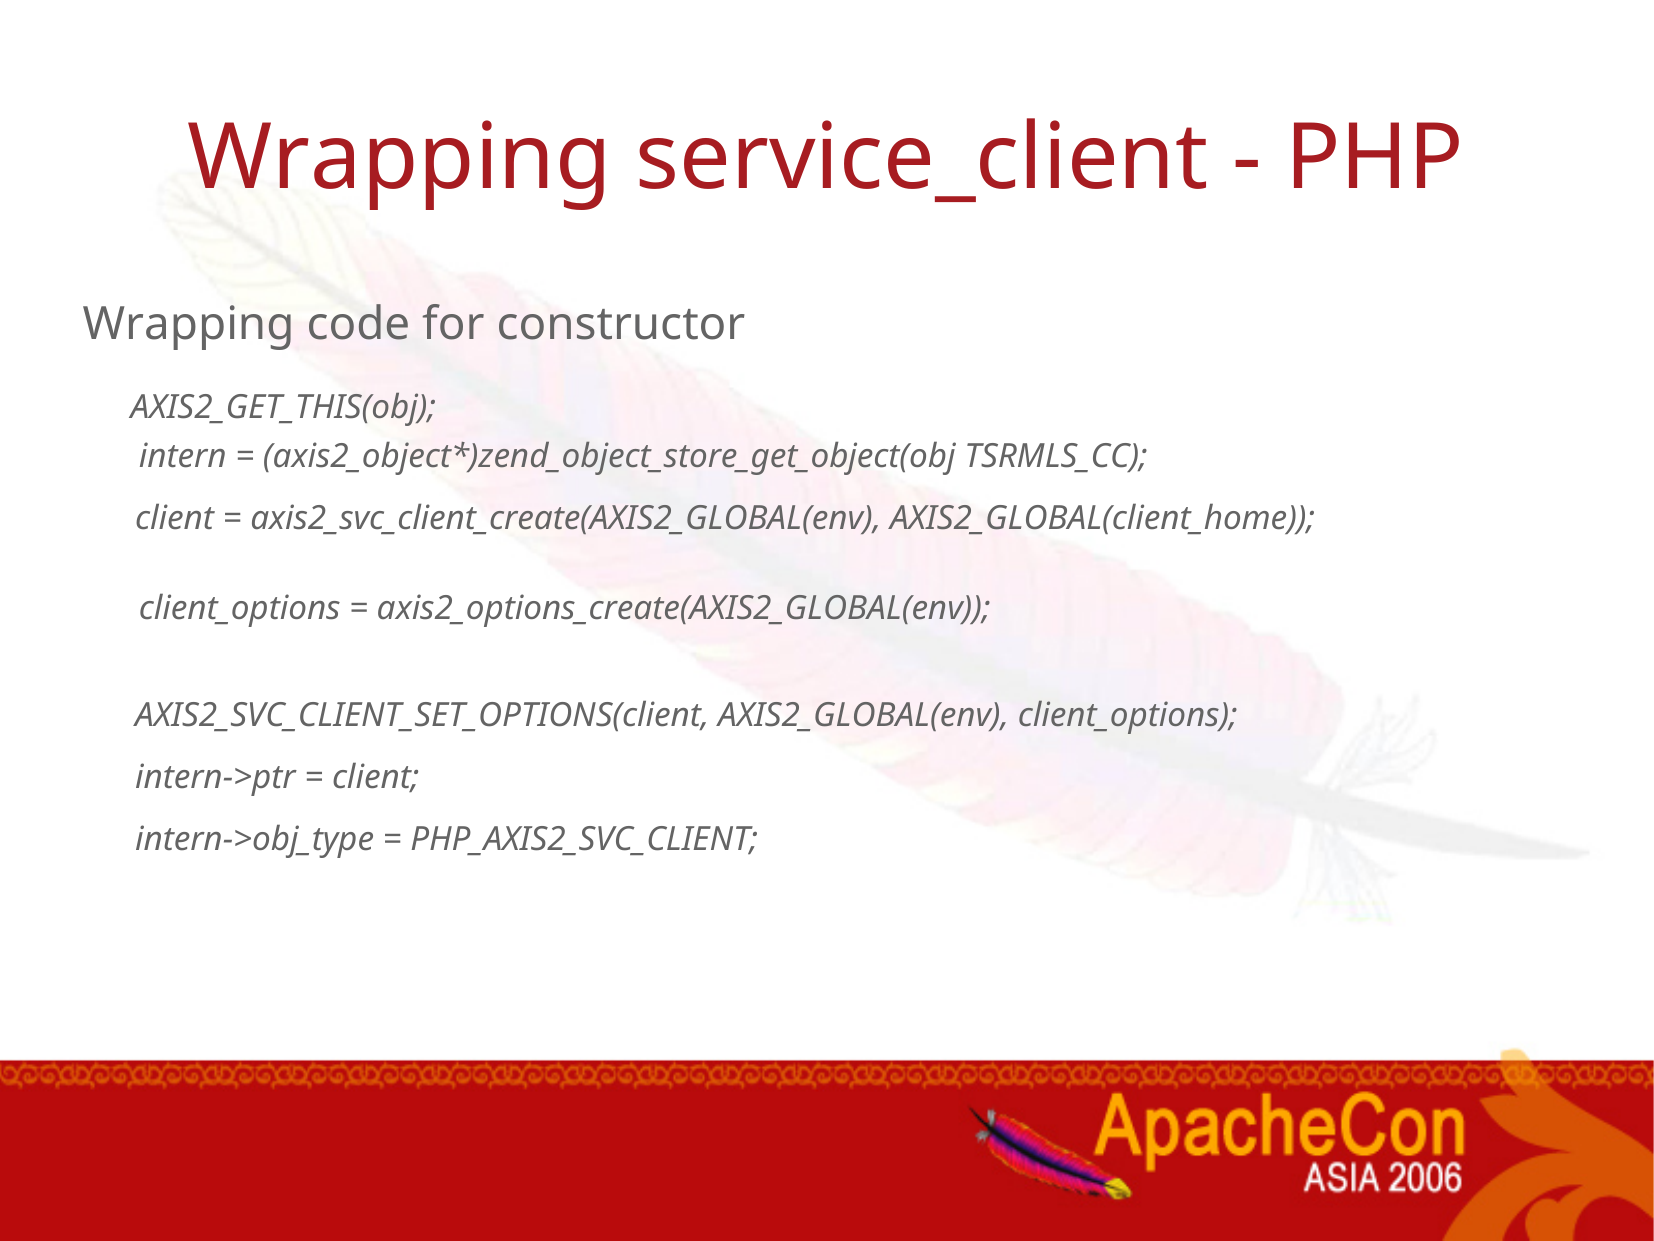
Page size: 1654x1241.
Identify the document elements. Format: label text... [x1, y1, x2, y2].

picture [0, 0, 1654, 1241]
list Wrapping code for constructor AXIS2_GET_THIS(obj); intern = (axis2_object*)zend_object_store_get_object(obj TSRMLS_CC); client = axis2_svc_client_create(AXIS2_GLOBAL(env), AXIS2_GLOBAL(client_home)); client_options = axis2_options_create(AXIS2_GLOBAL(env)); AXIS2_SVC_CLIENT_SET_OPTIONS(client, AXIS2_GLOBAL(env), client_options); intern->ptr = client; intern->obj_type = PHP_AXIS2_SVC_CLIENT; [82, 290, 1571, 1109]
title Wrapping service_client - PHP [82, 49, 1571, 257]
